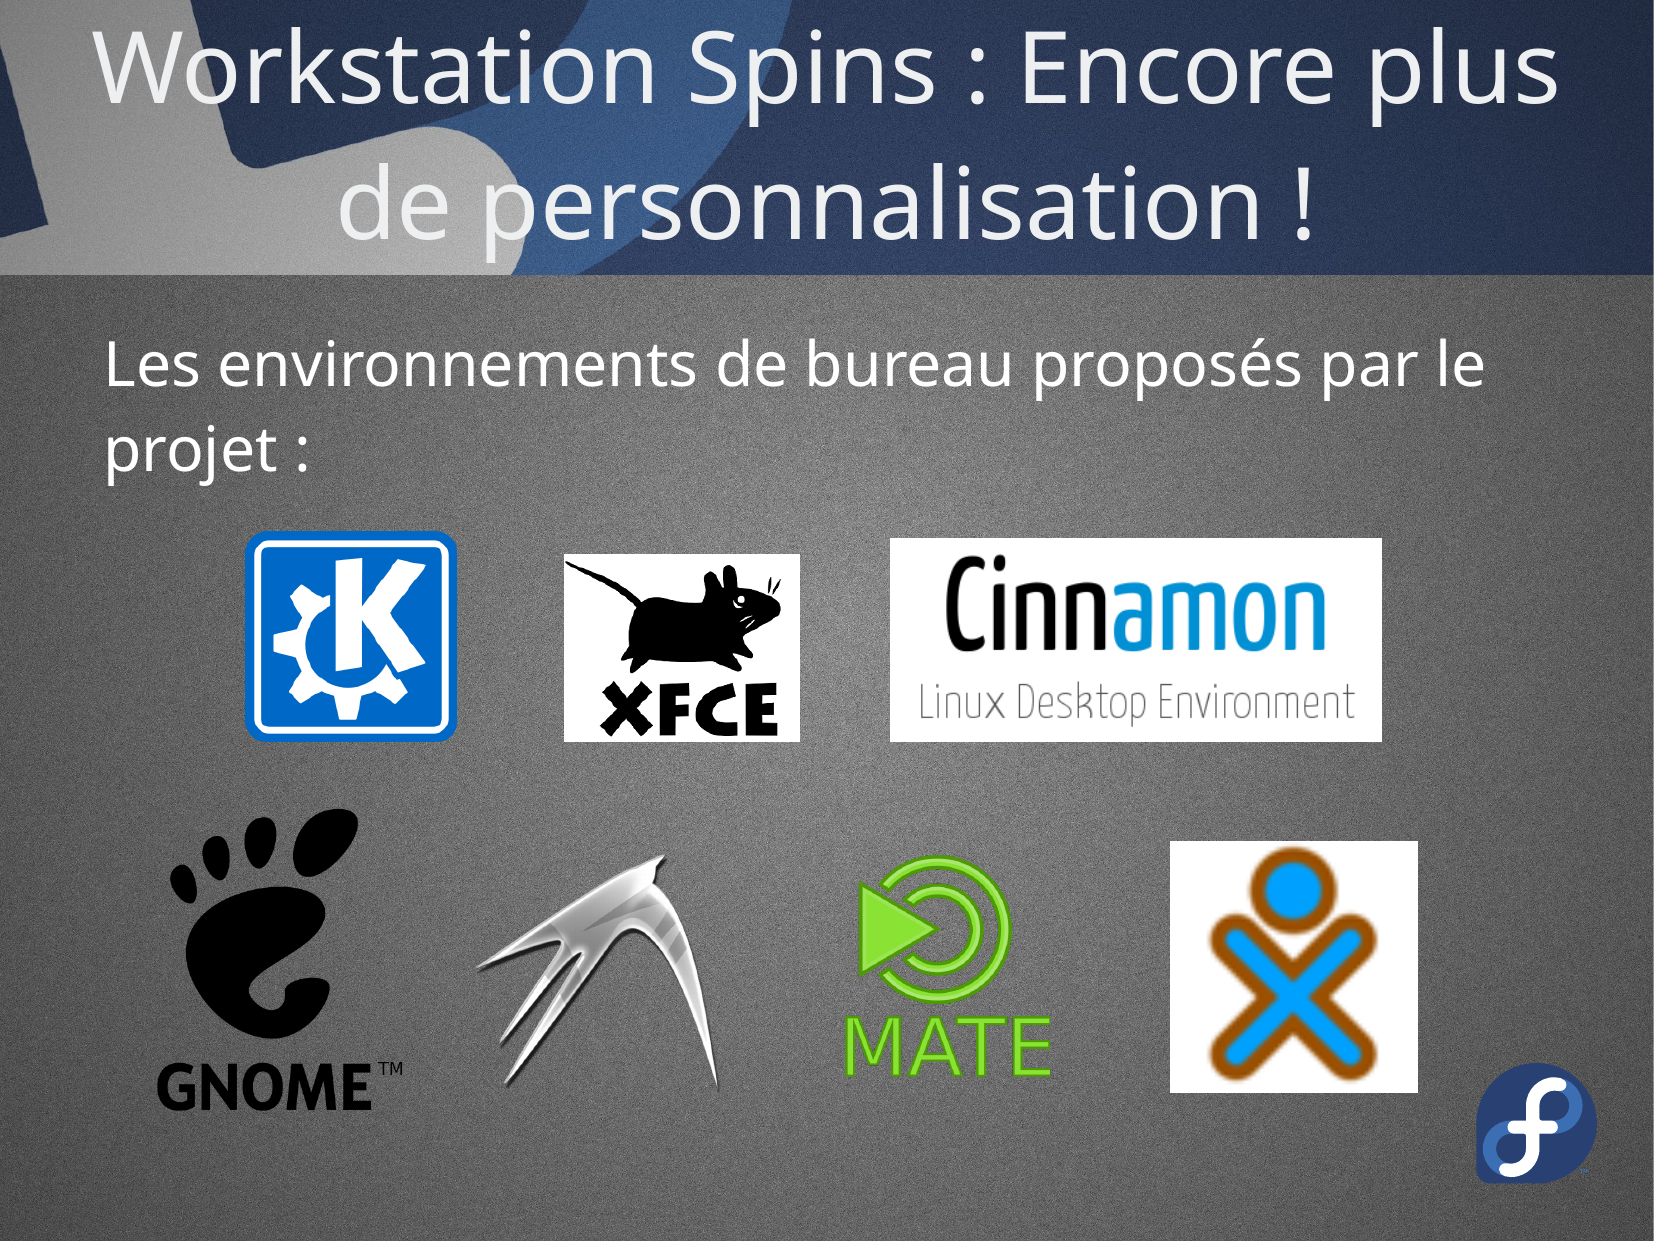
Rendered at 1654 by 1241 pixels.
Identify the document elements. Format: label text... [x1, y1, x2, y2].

text_box Les environnements de bureau proposés par le projet : [88, 312, 1506, 473]
picture [0, 0, 1654, 1241]
title Workstation Spins : Encore plus de personnalisation ! [88, 29, 1565, 237]
